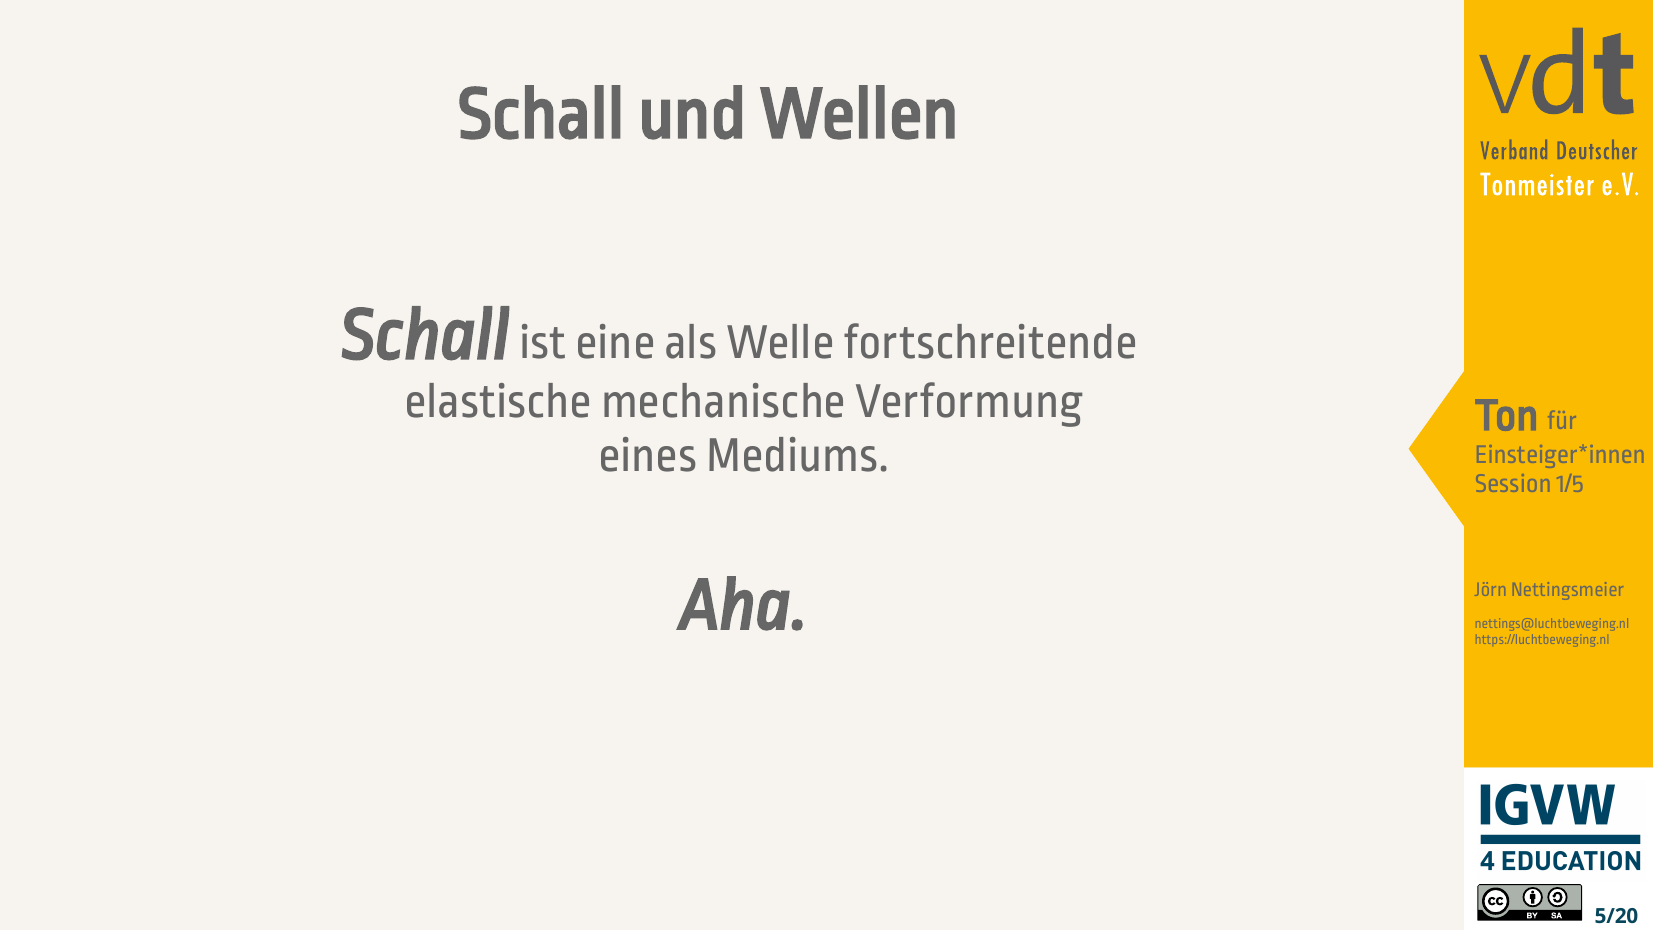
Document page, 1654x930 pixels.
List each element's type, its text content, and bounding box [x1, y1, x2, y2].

list Schall ist eine als Welle fortschreitende elastische mechanische Verformung eines Mediums. Aha. [23, 295, 1394, 905]
title Schall und Wellen [82, 37, 1335, 193]
picture [1477, 780, 1646, 882]
